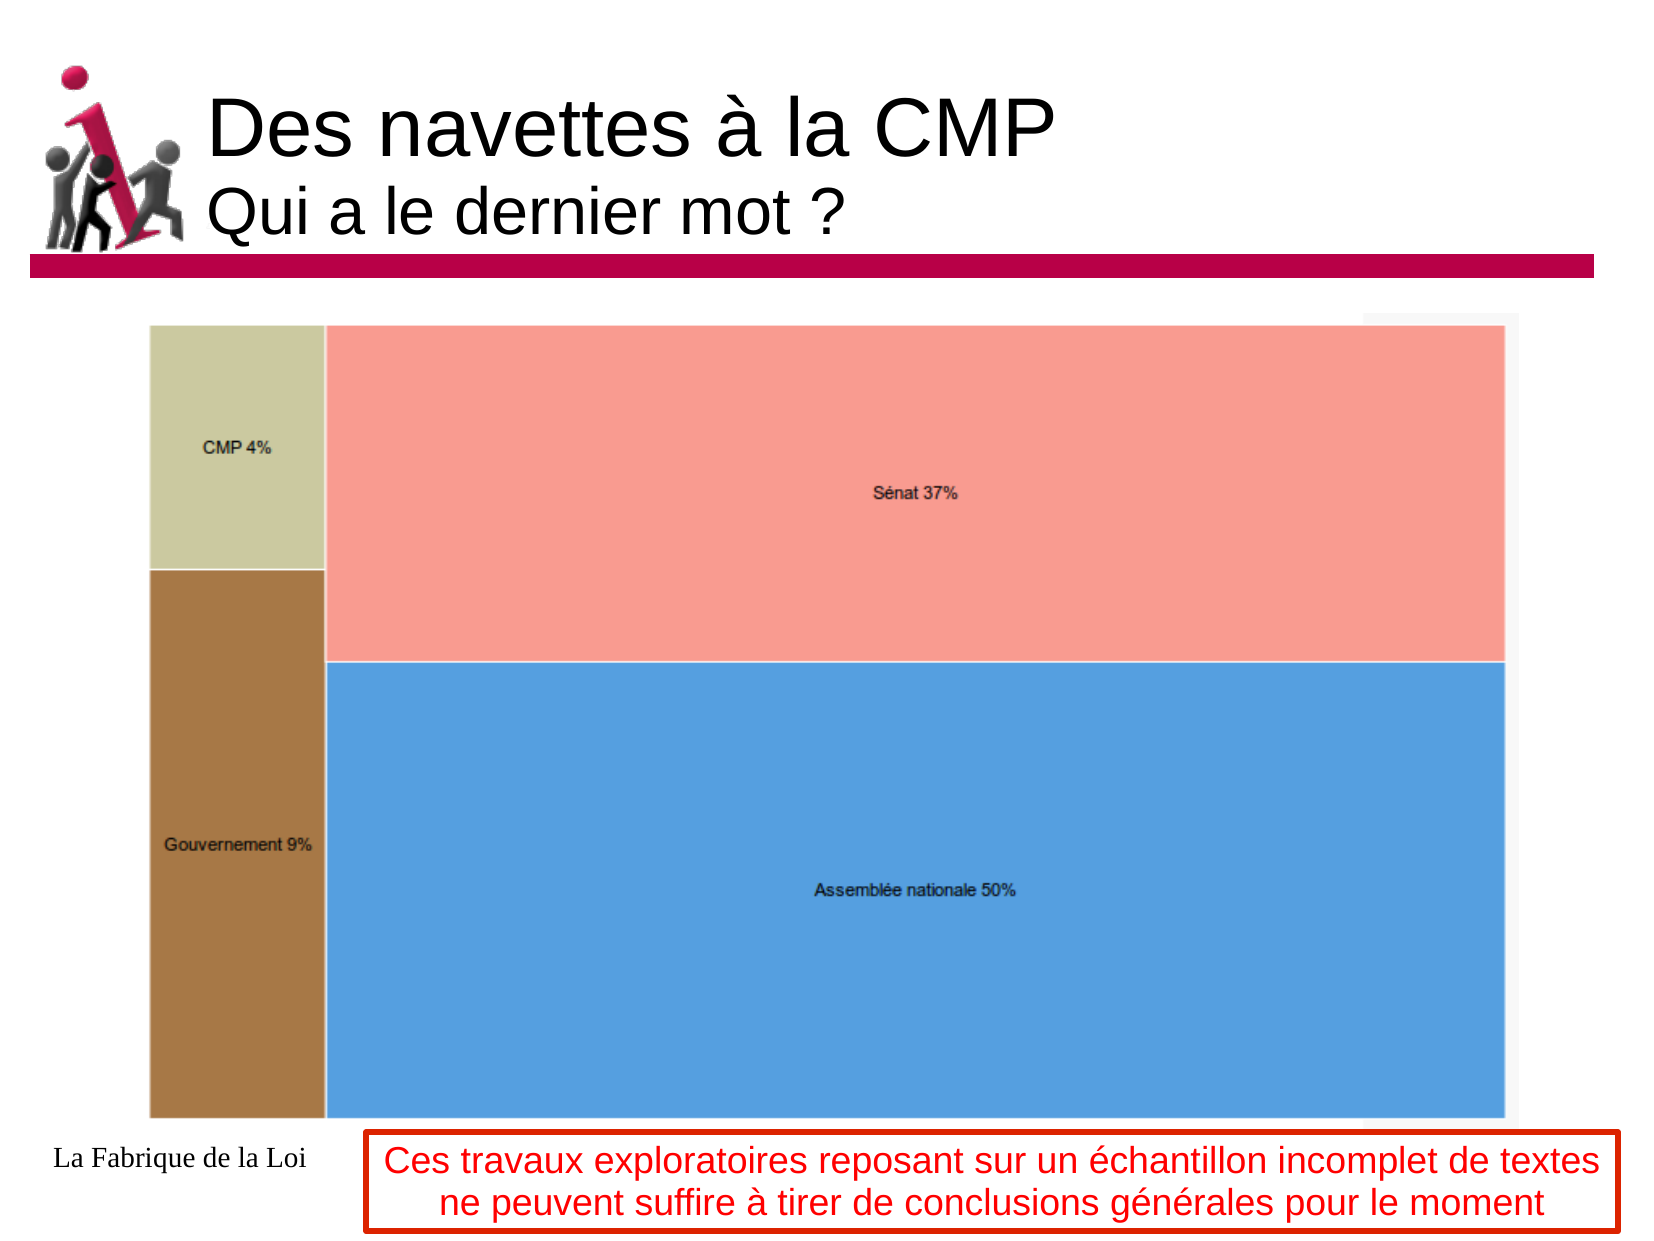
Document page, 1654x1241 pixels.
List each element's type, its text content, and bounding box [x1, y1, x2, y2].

picture [29, 60, 210, 254]
text_box Ces travaux exploratoires reposant sur un échantillon incomplet de textes ne peuvent suffire à tirer de conclusions générales pour le moment [366, 1132, 1619, 1232]
title Des navettes à la CMP Qui a le dernier mot ? [206, 61, 1595, 269]
picture [135, 313, 1519, 1133]
